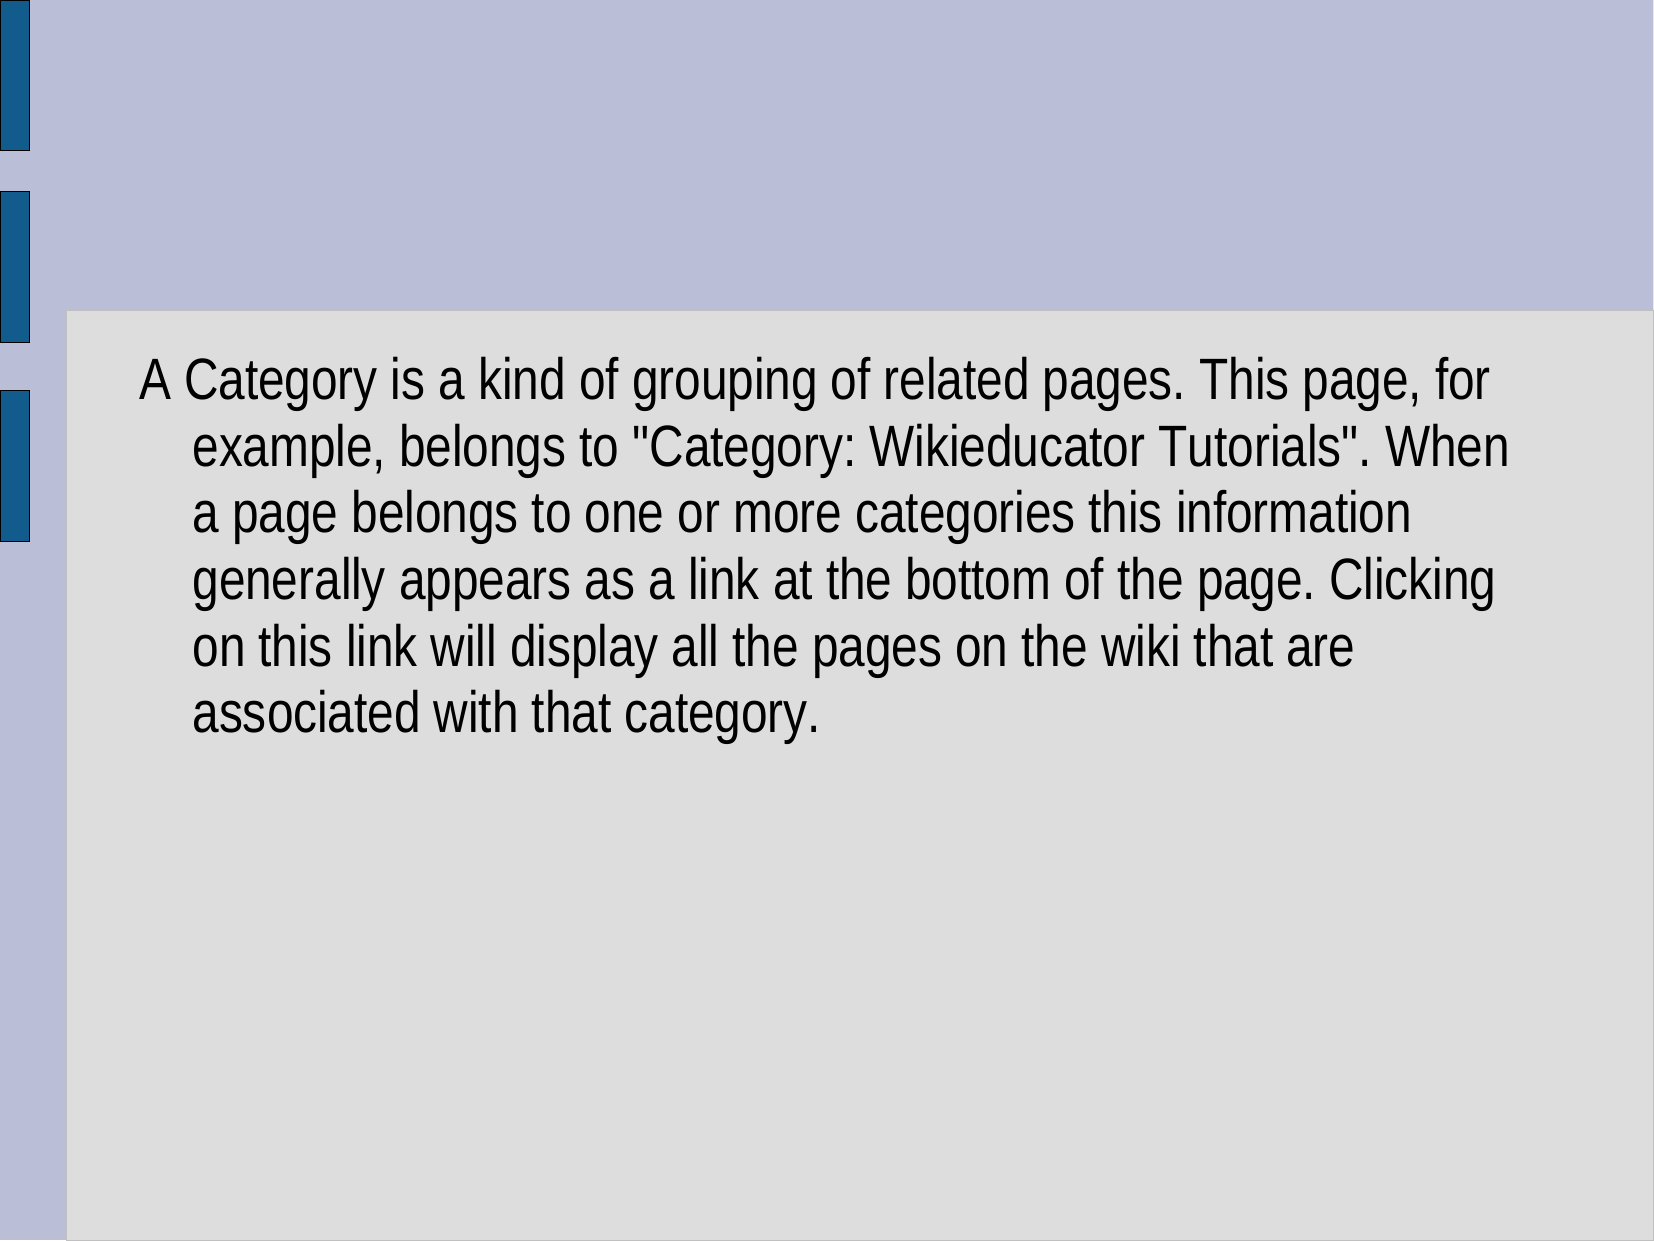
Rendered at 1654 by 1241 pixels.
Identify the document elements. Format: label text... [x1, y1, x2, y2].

list A Category is a kind of grouping of related pages. This page, for example, belongs to "Category: Wikieducator Tutorials". When a page belongs to one or more categories this information generally appears as a link at the bottom of the page. Clicking on this link will display all the pages on the wiki that are associated with that category. [121, 344, 1534, 1127]
